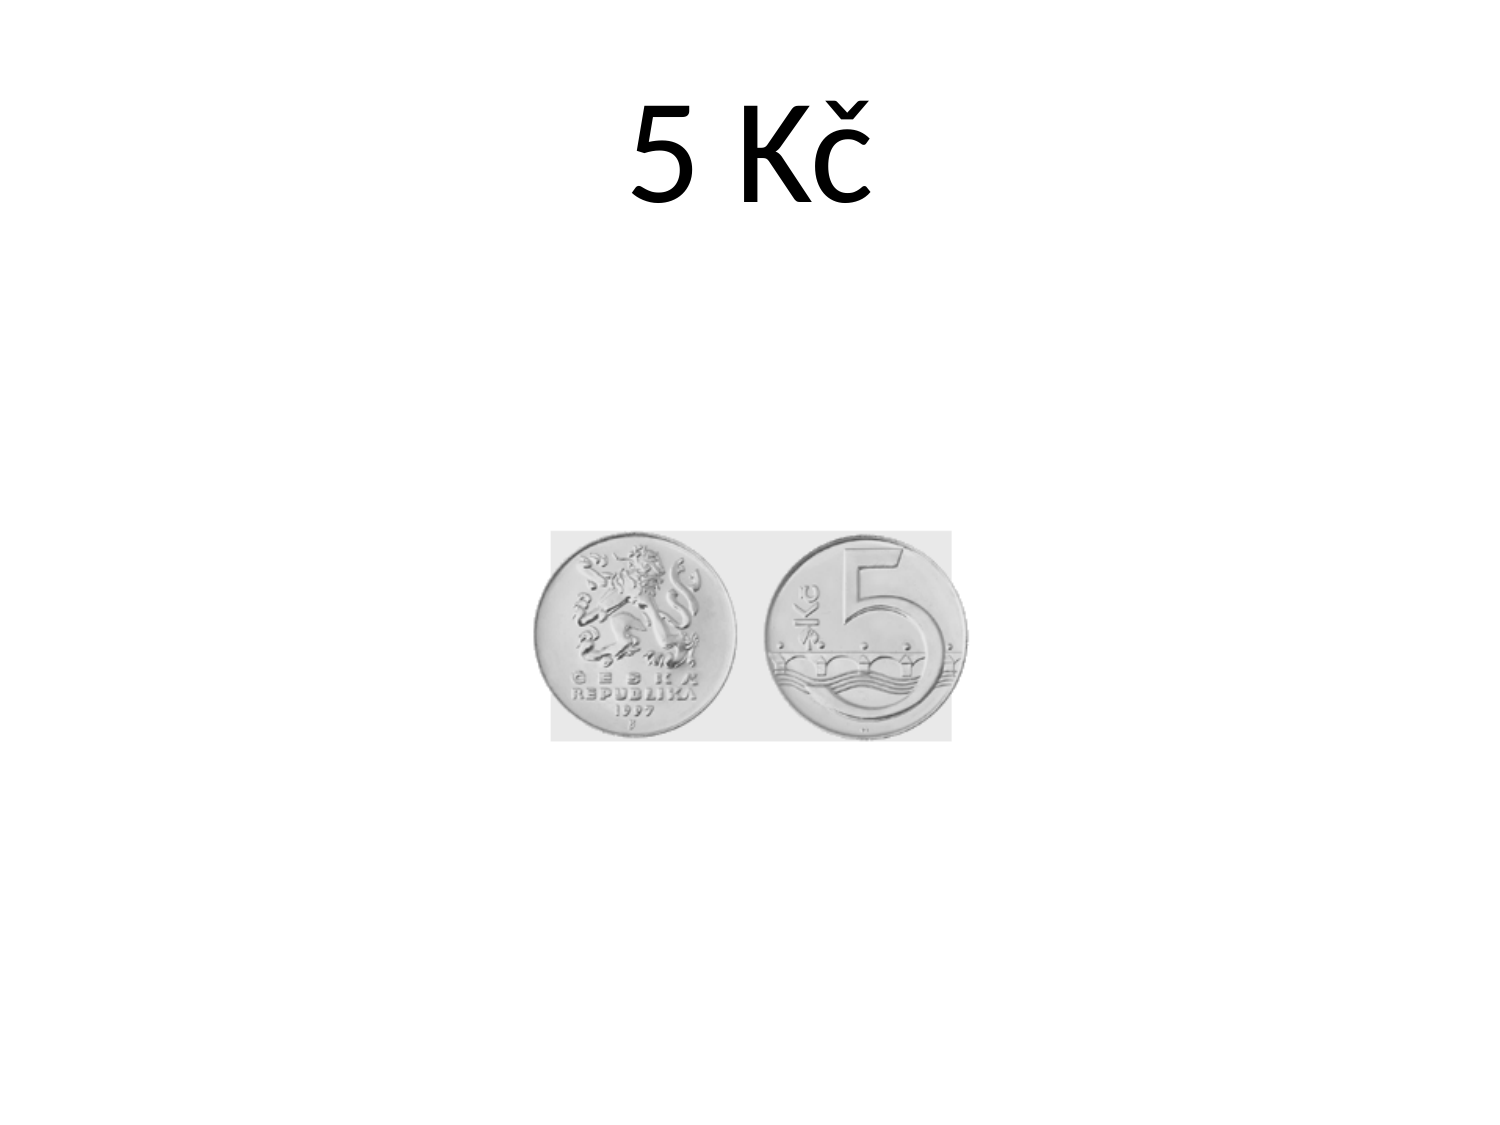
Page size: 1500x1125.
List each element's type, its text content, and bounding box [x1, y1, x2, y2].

title 5 Kč [75, 45, 1426, 233]
picture [526, 528, 977, 748]
